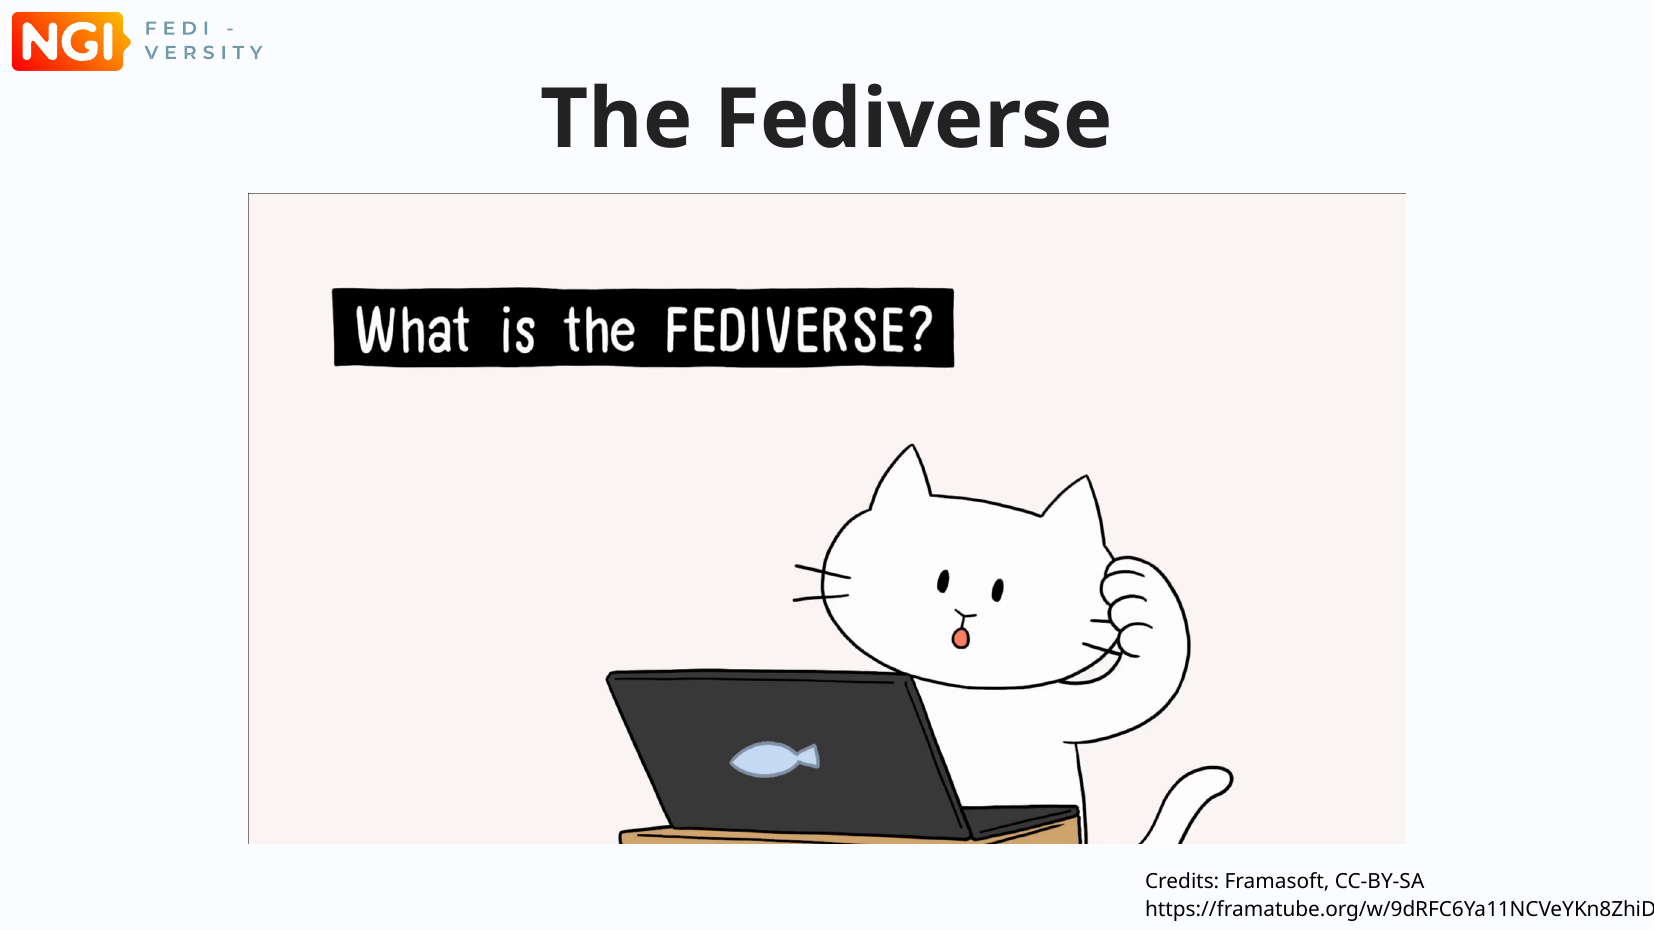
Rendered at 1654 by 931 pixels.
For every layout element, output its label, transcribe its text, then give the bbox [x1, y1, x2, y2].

text_box Credits: Framasoft, CC-BY-SA https://framatube.org/w/9dRFC6Ya11NCVeYKn8ZhiD [1130, 858, 1654, 931]
title The Fediverse [82, 37, 1571, 193]
text_box [247, 192, 1407, 845]
